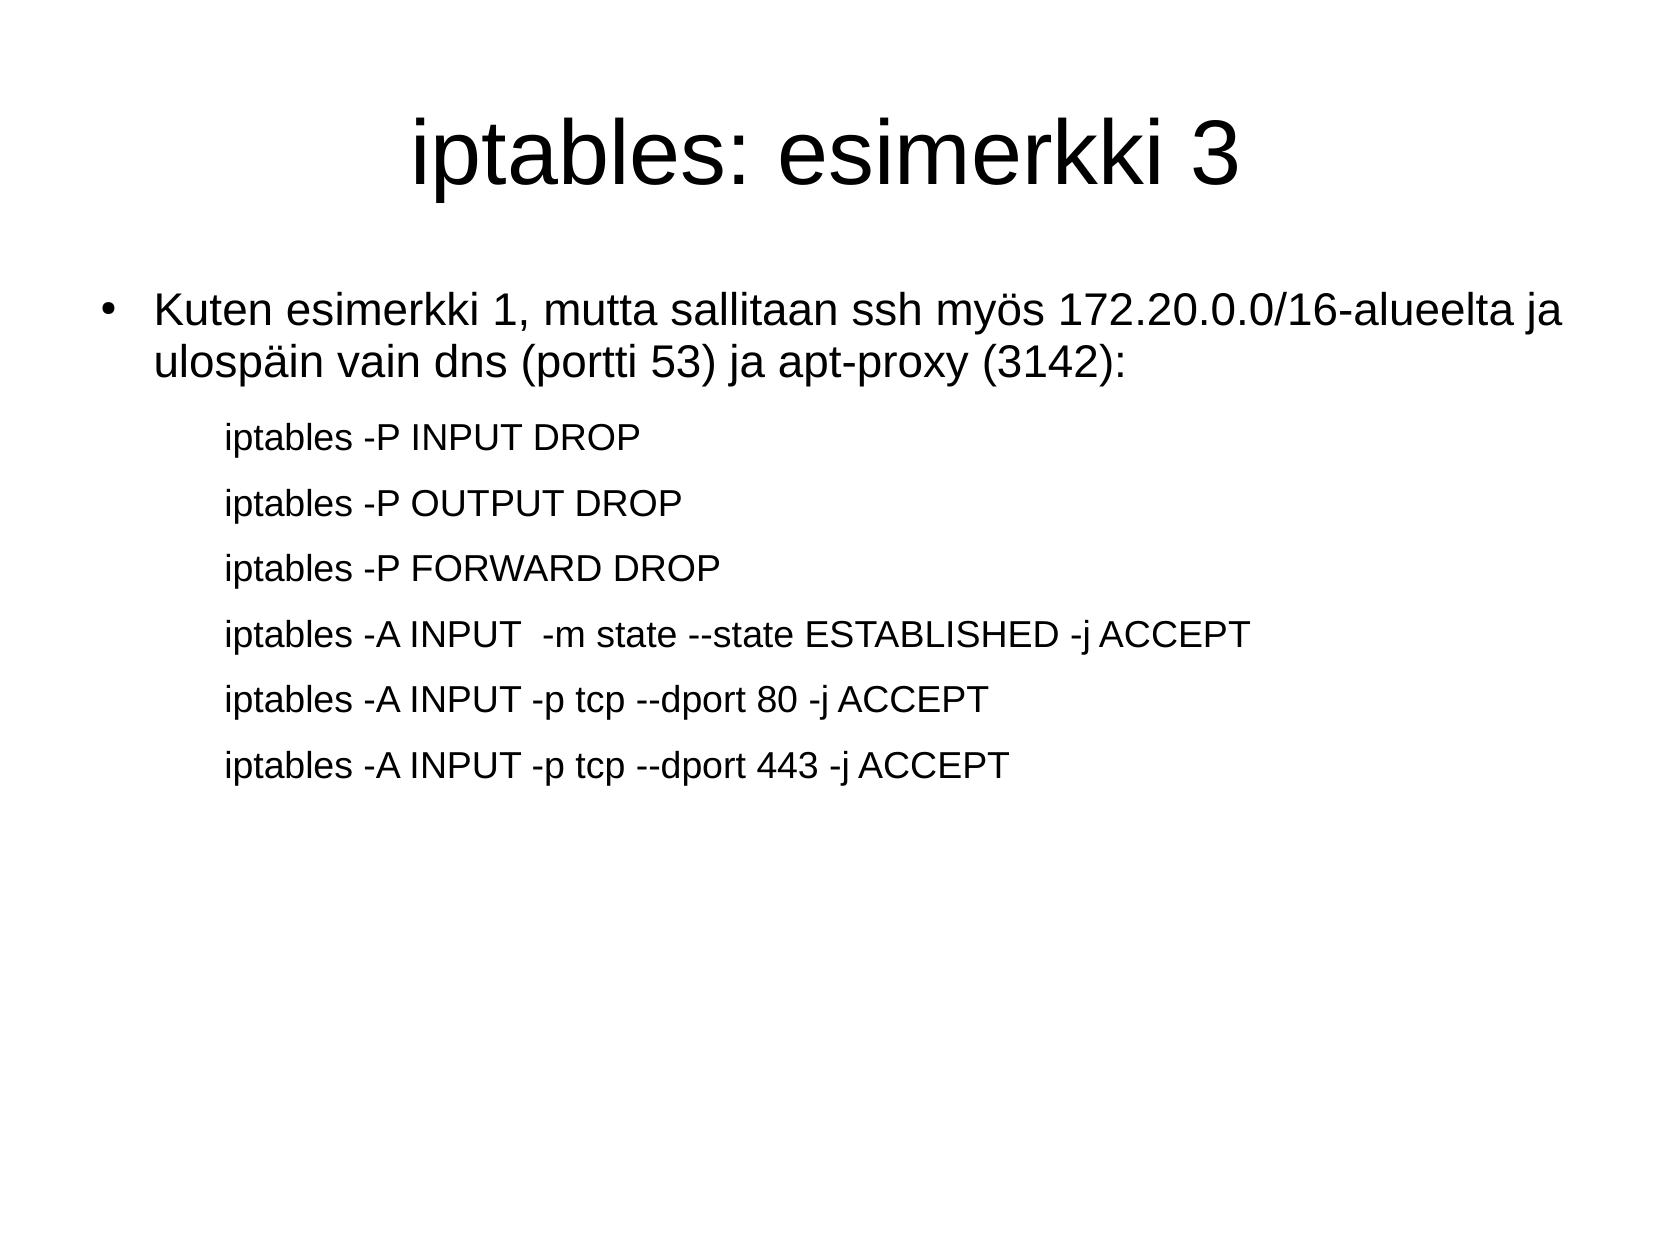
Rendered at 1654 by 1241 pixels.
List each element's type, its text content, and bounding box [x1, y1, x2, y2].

title iptables: esimerkki 3 [82, 49, 1571, 257]
list Kuten esimerkki 1, mutta sallitaan ssh myös 172.20.0.0/16-alueelta ja ulospäin vain dns (portti 53) ja apt-proxy (3142): iptables -P INPUT DROP iptables -P OUTPUT DROP iptables -P FORWARD DROP iptables -A INPUT -m state --state ESTABLISHED -j ACCEPT iptables -A INPUT -p tcp --dport 80 -j ACCEPT iptables -A INPUT -p tcp --dport 443 -j ACCEPT [82, 284, 1571, 1004]
